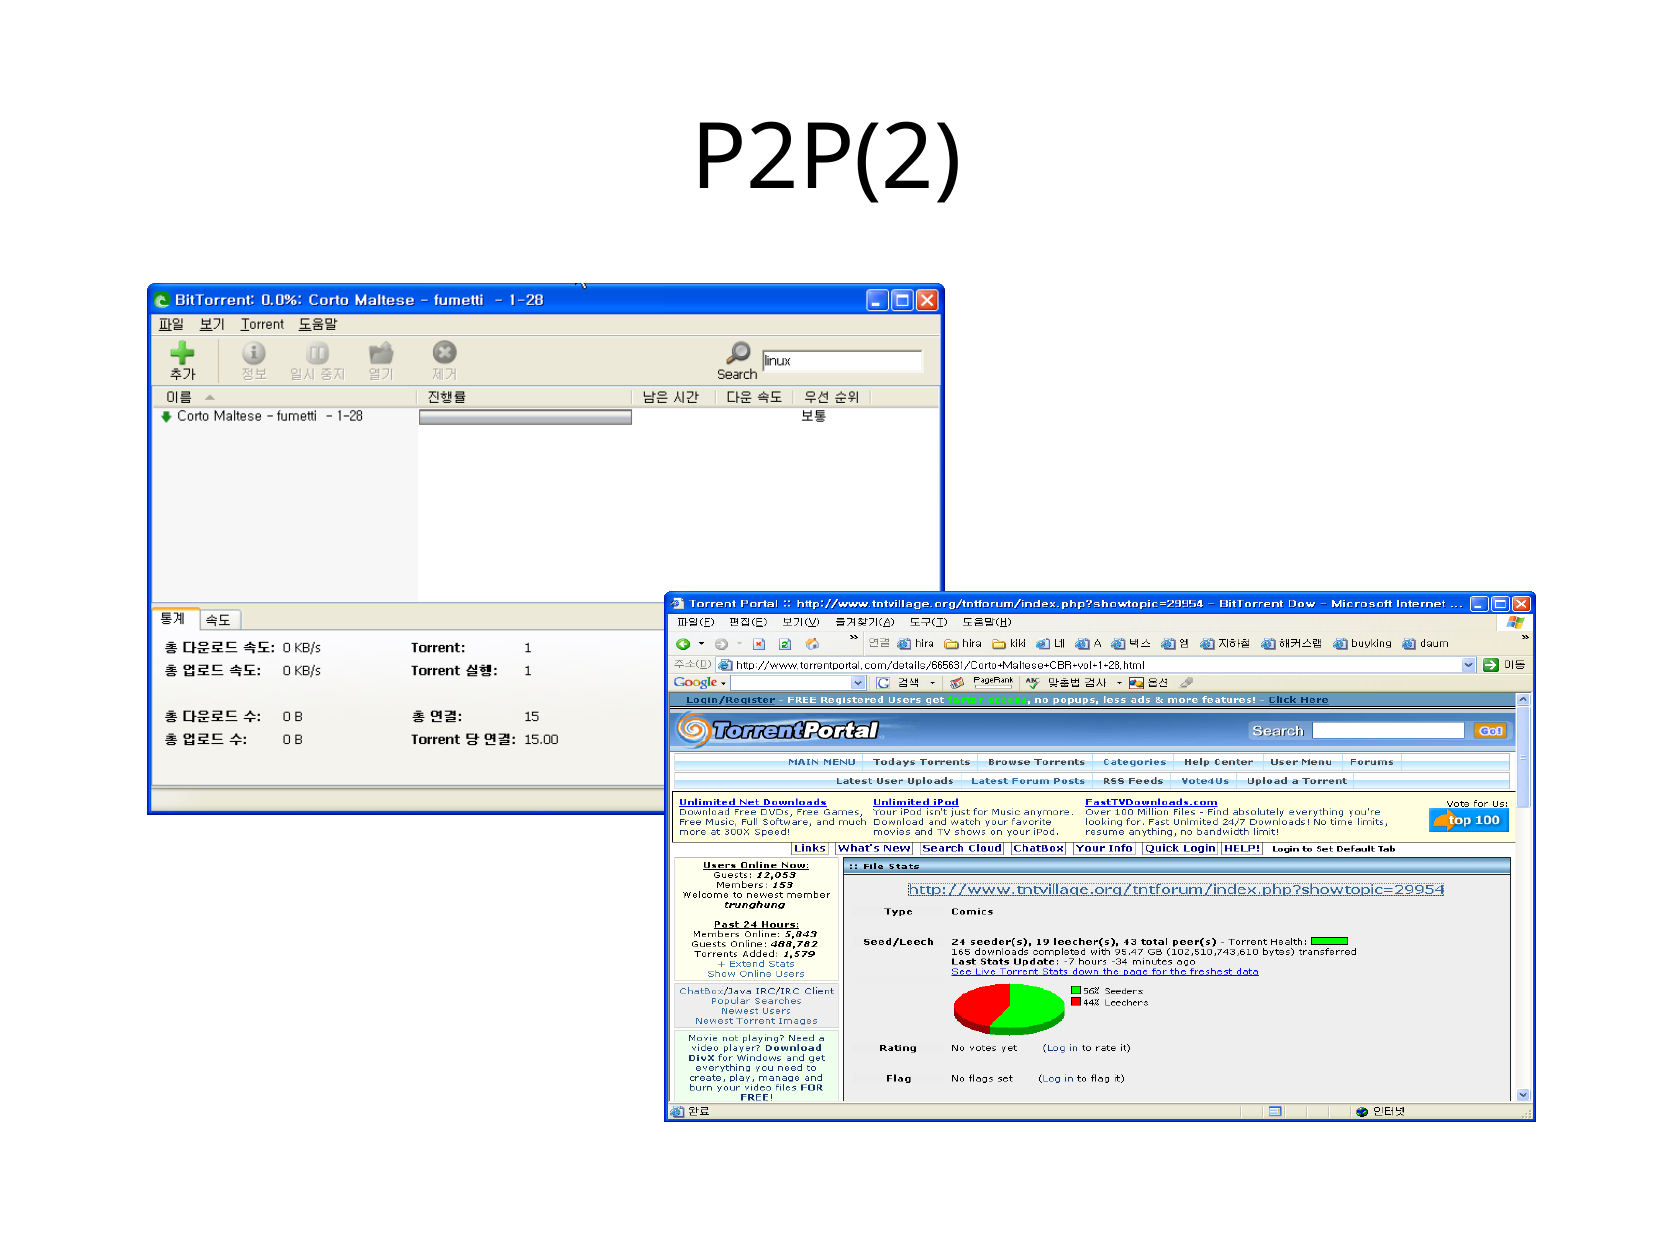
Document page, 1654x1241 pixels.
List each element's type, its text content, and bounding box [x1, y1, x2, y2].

picture [147, 283, 1536, 1123]
title P2P(2) [82, 49, 1571, 257]
